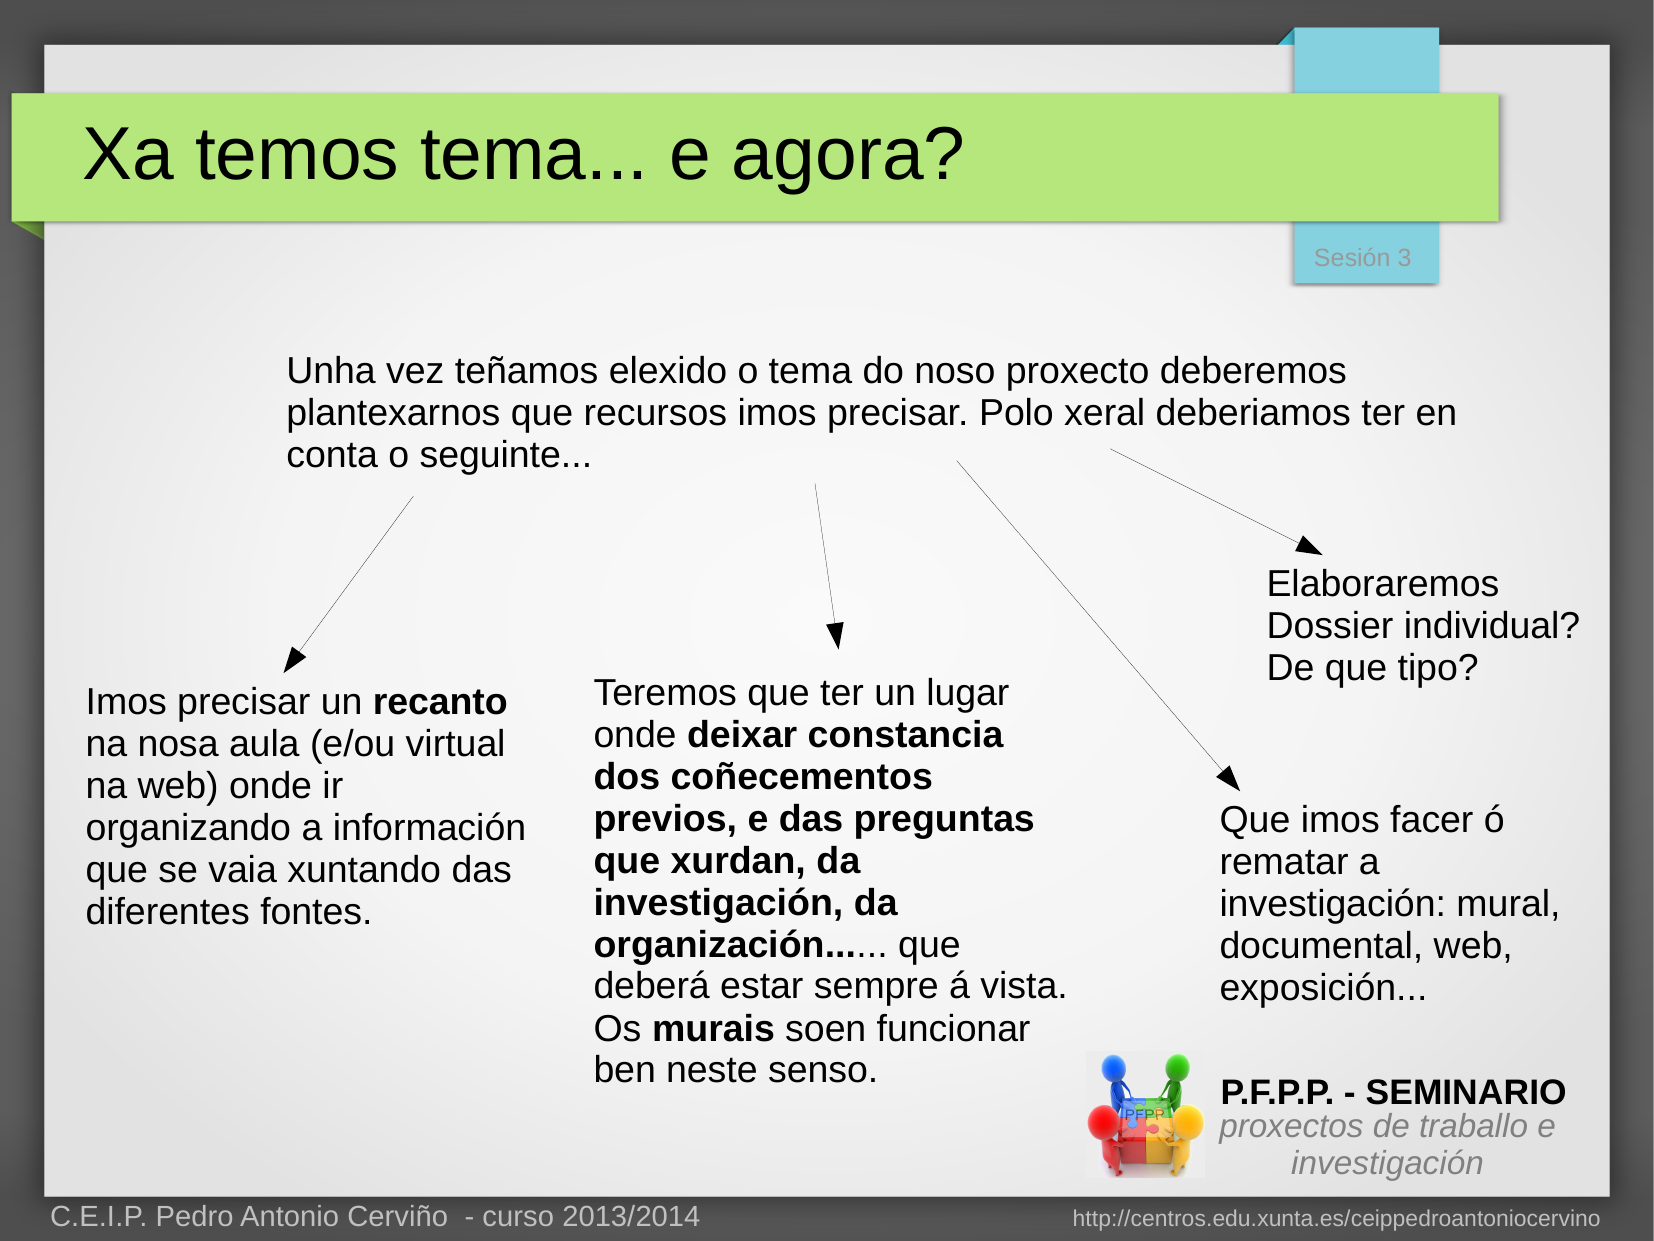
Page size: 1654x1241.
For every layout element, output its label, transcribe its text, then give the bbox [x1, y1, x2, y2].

text_box C.E.I.P. Pedro Antonio Cerviño - curso 2013/2014 http://centros.edu.xunta.es/ceippedroantoniocervino [35, 1192, 1630, 1241]
subtitle P.F.P.P. - SEMINARIO [1205, 1062, 1630, 1123]
text_box Unha vez teñamos elexido o tema do noso proxecto deberemos plantexarnos que recursos imos precisar. Polo xeral deberiamos ter en conta o seguinte... [271, 342, 1501, 484]
title Xa temos tema... e agora? [82, 94, 1264, 213]
text_box Elaboraremos Dossier individual? De que tipo? [1251, 555, 1619, 696]
text_box Imos precisar un recanto na nosa aula (e/ou virtual na web) onde ir organizando a información que se vaia xuntando das diferentes fontes. [70, 673, 544, 940]
text_box proxectos de traballo e investigación [1192, 1106, 1583, 1182]
text_box Que imos facer ó rematar a investigación: mural, documental, web, exposición... [1204, 791, 1583, 1017]
picture [0, 0, 1654, 1241]
text_box Sesión 3 [1299, 236, 1430, 280]
text_box Teremos que ter un lugar onde deixar constancia dos coñecementos previos, e das preguntas que xurdan, da investigación, da organización...... que deberá estar sempre á vista. Os murais soen funcionar ben neste senso. [578, 663, 1087, 1099]
